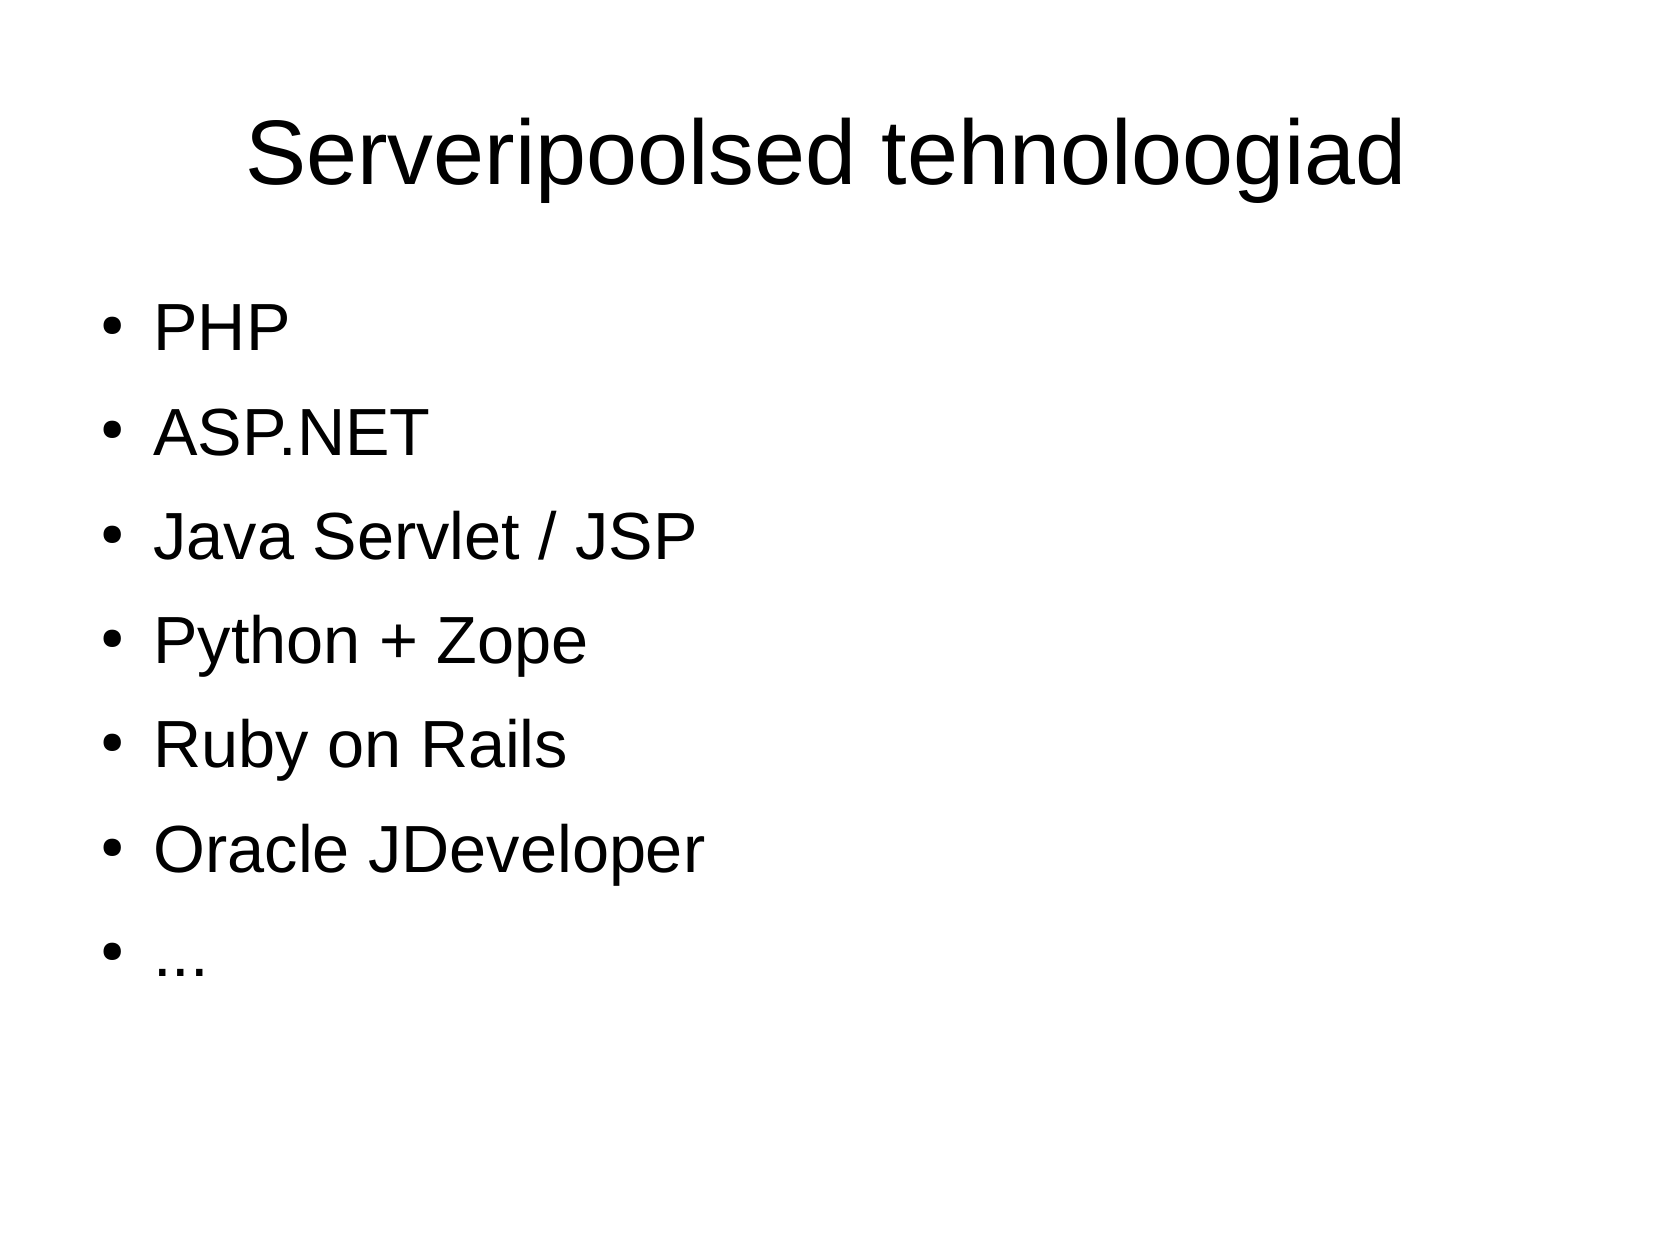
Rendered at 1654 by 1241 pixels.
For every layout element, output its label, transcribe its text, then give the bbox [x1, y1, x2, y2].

title Serveripoolsed tehnoloogiad [82, 56, 1571, 250]
list PHP ASP.NET Java Servlet / JSP Python + Zope Ruby on Rails Oracle JDeveloper ... [82, 290, 1571, 1094]
